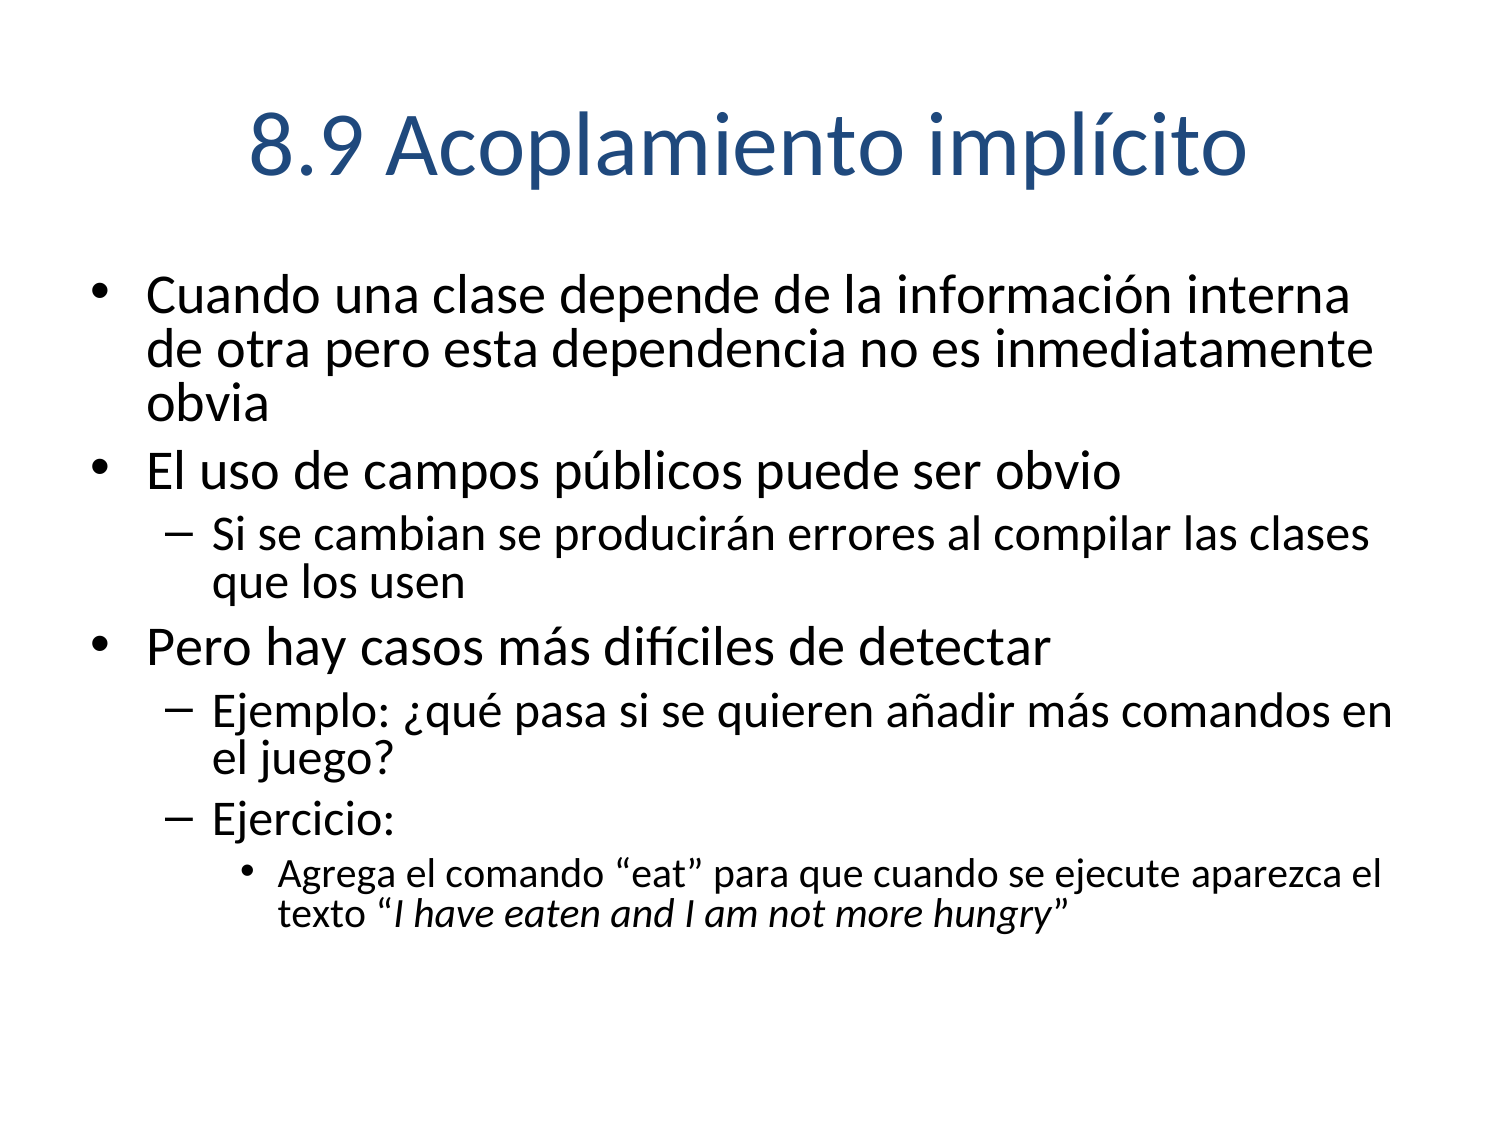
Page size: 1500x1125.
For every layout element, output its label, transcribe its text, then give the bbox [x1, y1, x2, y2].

title 8.9 Acoplamiento implícito [75, 45, 1426, 233]
list Cuando una clase depende de la información interna de otra pero esta dependencia no es inmediatamente obvia El uso de campos públicos puede ser obvio Si se cambian se producirán errores al compilar las clases que los usen Pero hay casos más difíciles de detectar Ejemplo: ¿qué pasa si se quieren añadir más comandos en el juego? Ejercicio: Agrega el comando “eat” para que cuando se ejecute aparezca el texto “I have eaten and I am not more hungry” [75, 262, 1426, 1005]
